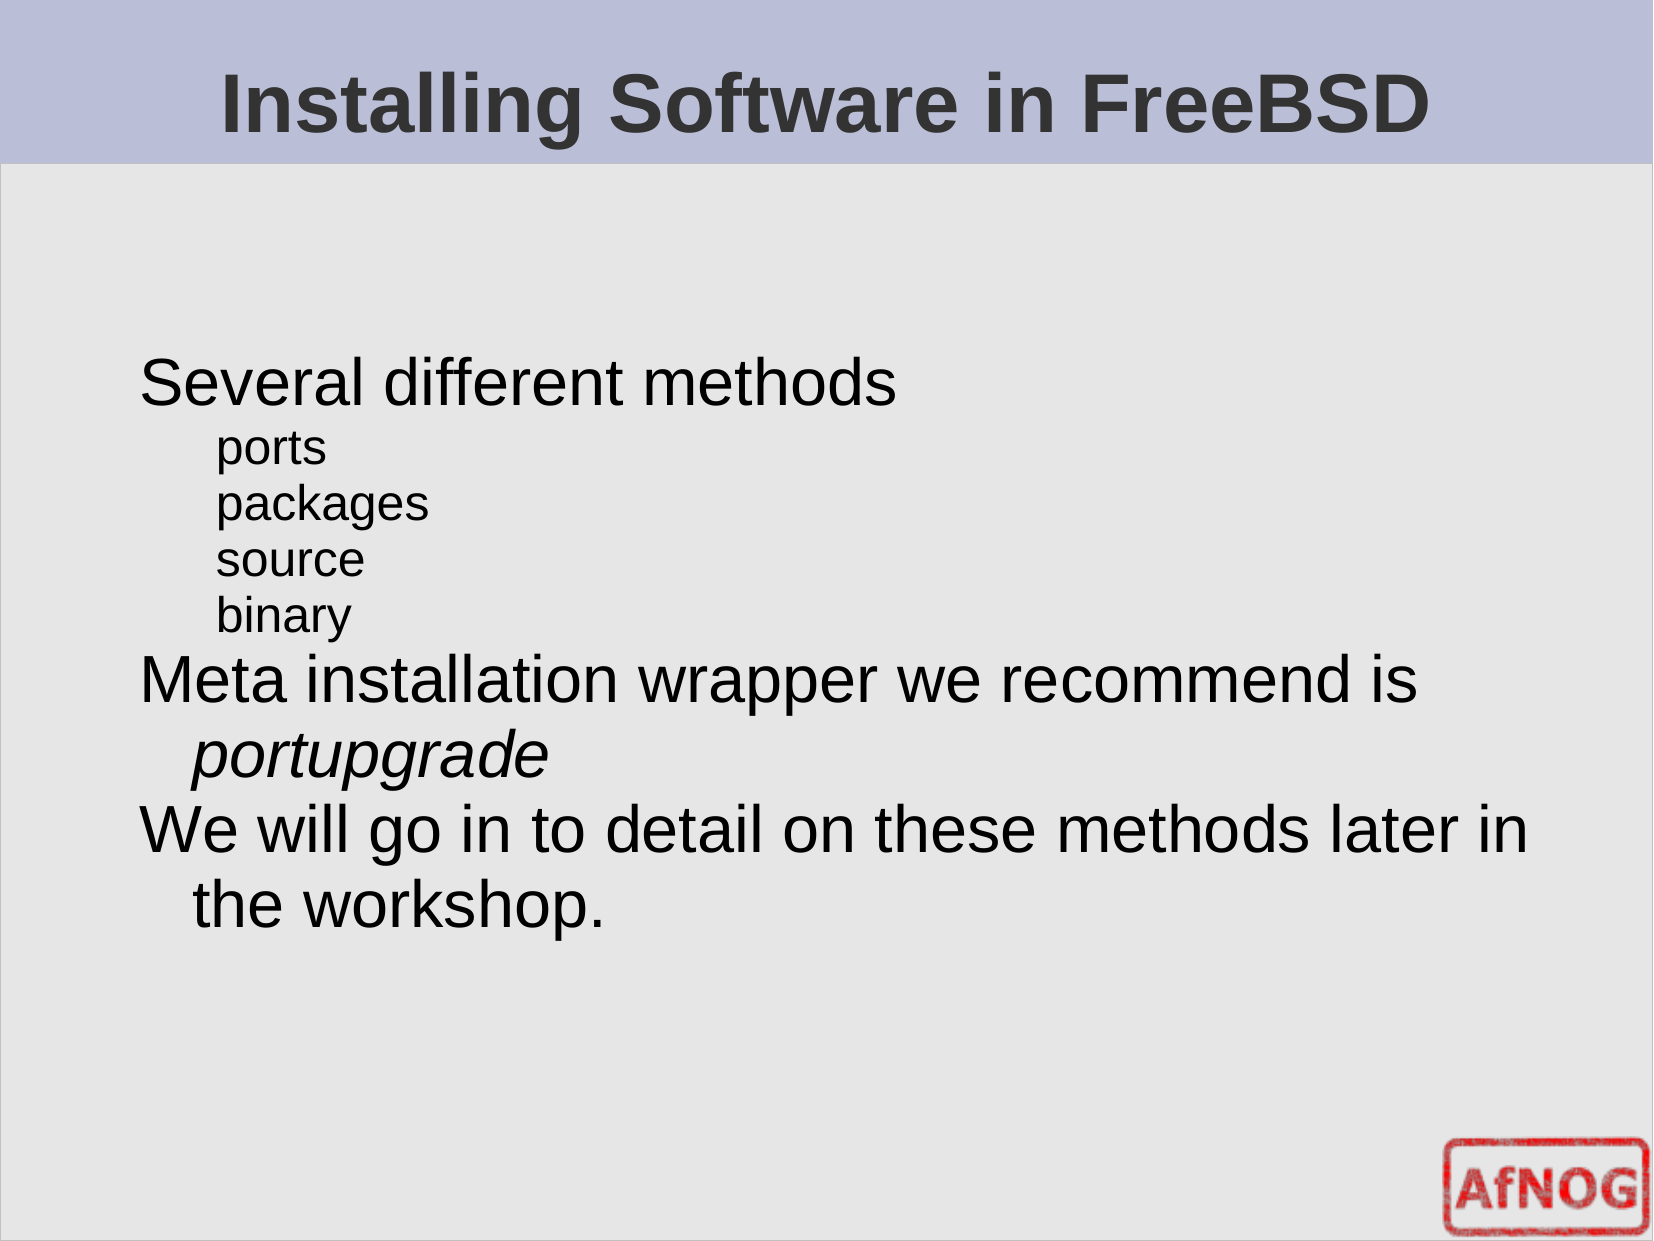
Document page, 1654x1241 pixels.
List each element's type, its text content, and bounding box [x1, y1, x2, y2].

picture [1441, 1135, 1653, 1241]
list Several different methods ports packages source binary Meta installation wrapper we recommend is portupgrade We will go in to detail on these methods later in the workshop. [121, 344, 1534, 1127]
title Installing Software in FreeBSD [0, 0, 1653, 208]
